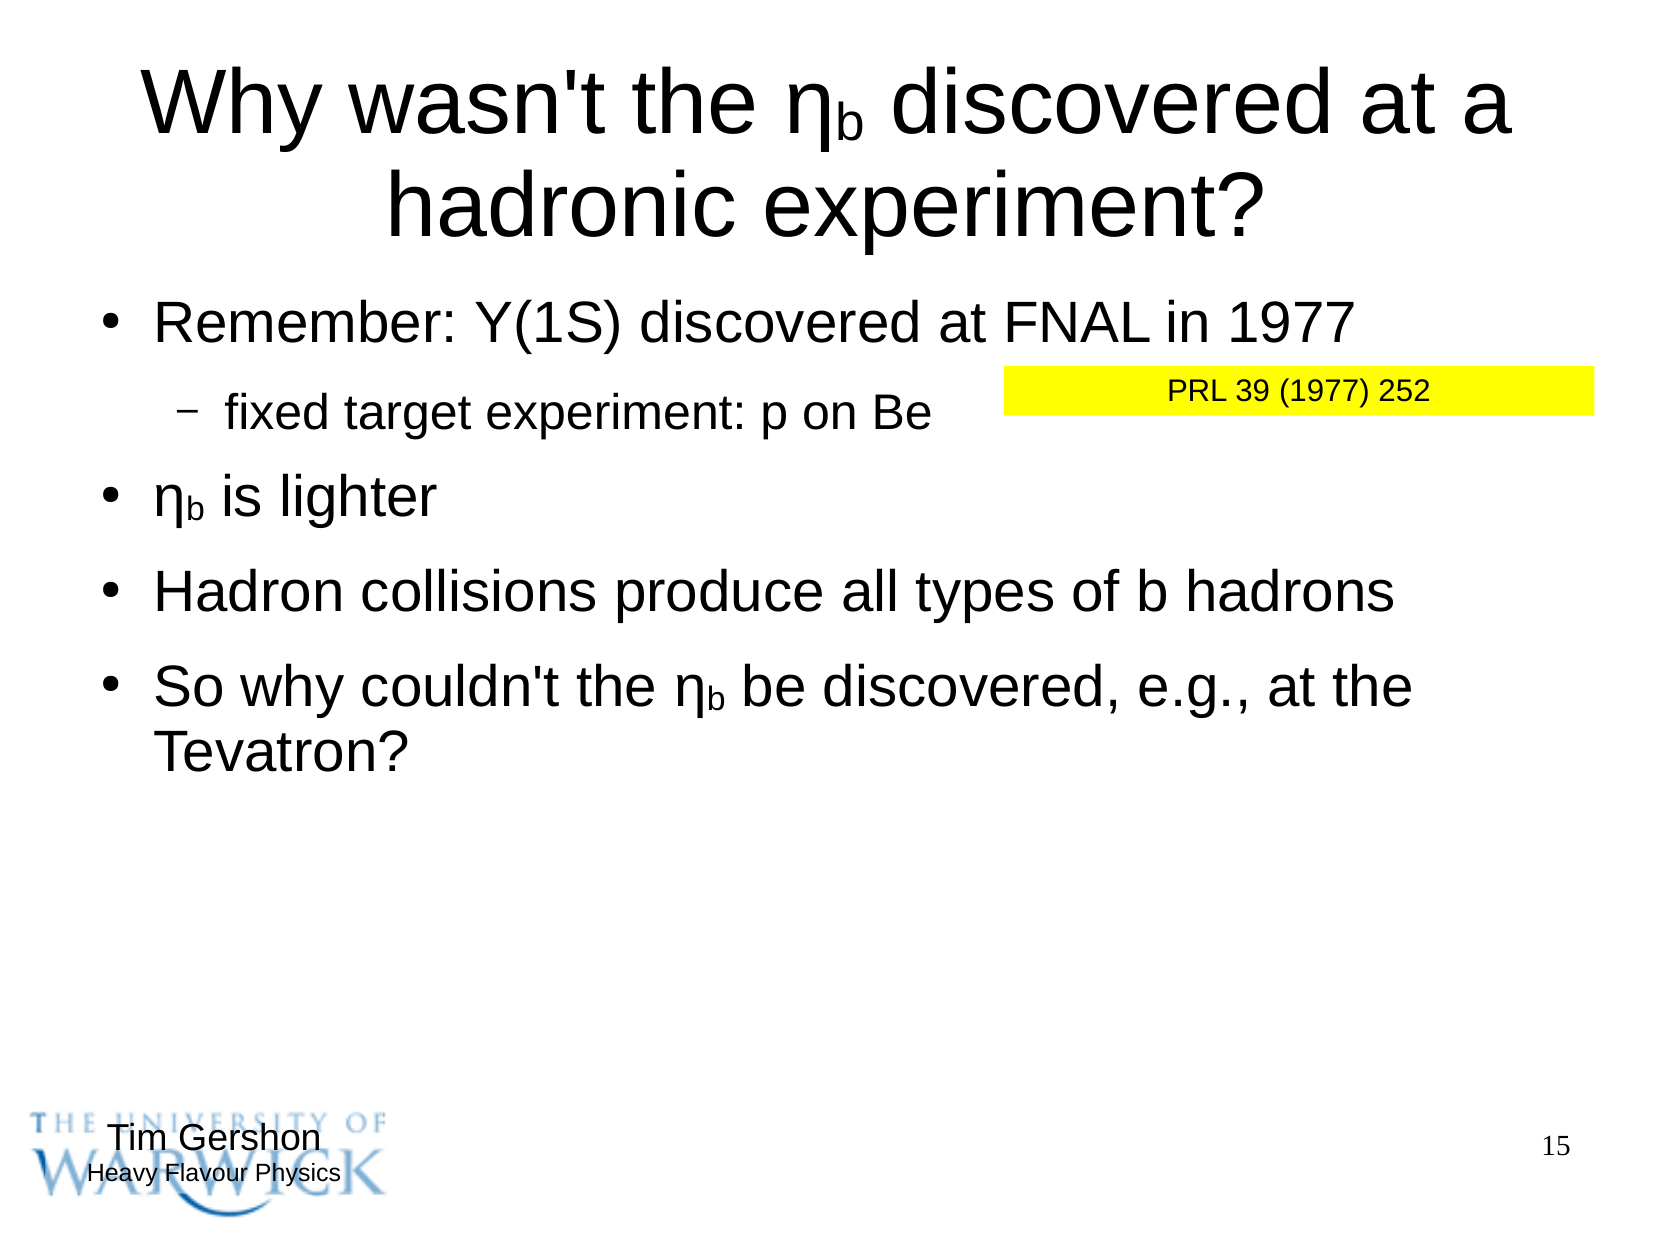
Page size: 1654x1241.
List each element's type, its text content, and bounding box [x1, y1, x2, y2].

title Why wasn't the ηb discovered at a hadronic experiment? [82, 35, 1571, 271]
text_box PRL 39 (1977) 252 [1003, 366, 1595, 416]
picture [19, 1106, 406, 1232]
list Remember: Υ(1S) discovered at FNAL in 1977 fixed target experiment: p on Be ηb is lighter Hadron collisions produce all types of b hadrons So why couldn't the ηb be discovered, e.g., at the Tevatron? [82, 290, 1571, 1094]
text_box Tim Gershon Heavy Flavour Physics [45, 1108, 383, 1194]
